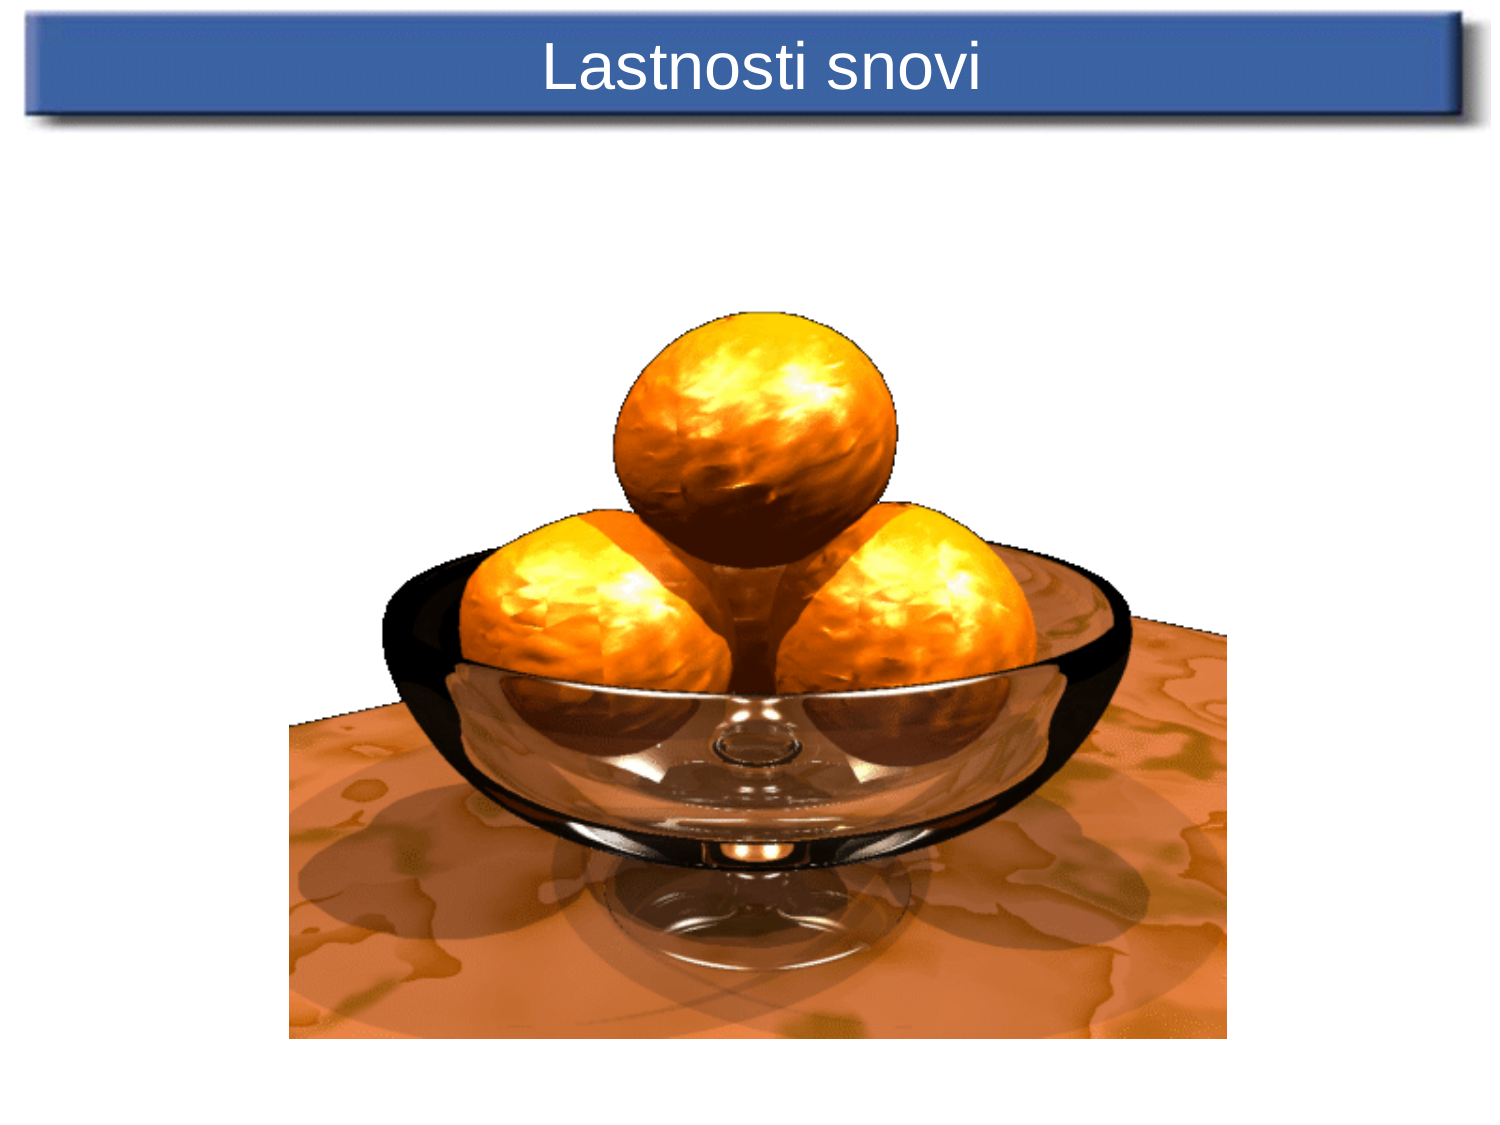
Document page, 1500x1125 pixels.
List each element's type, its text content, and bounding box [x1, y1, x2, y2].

picture [289, 243, 1227, 1039]
title Lastnosti snovi [24, 0, 1500, 126]
picture [23, 8, 1491, 135]
